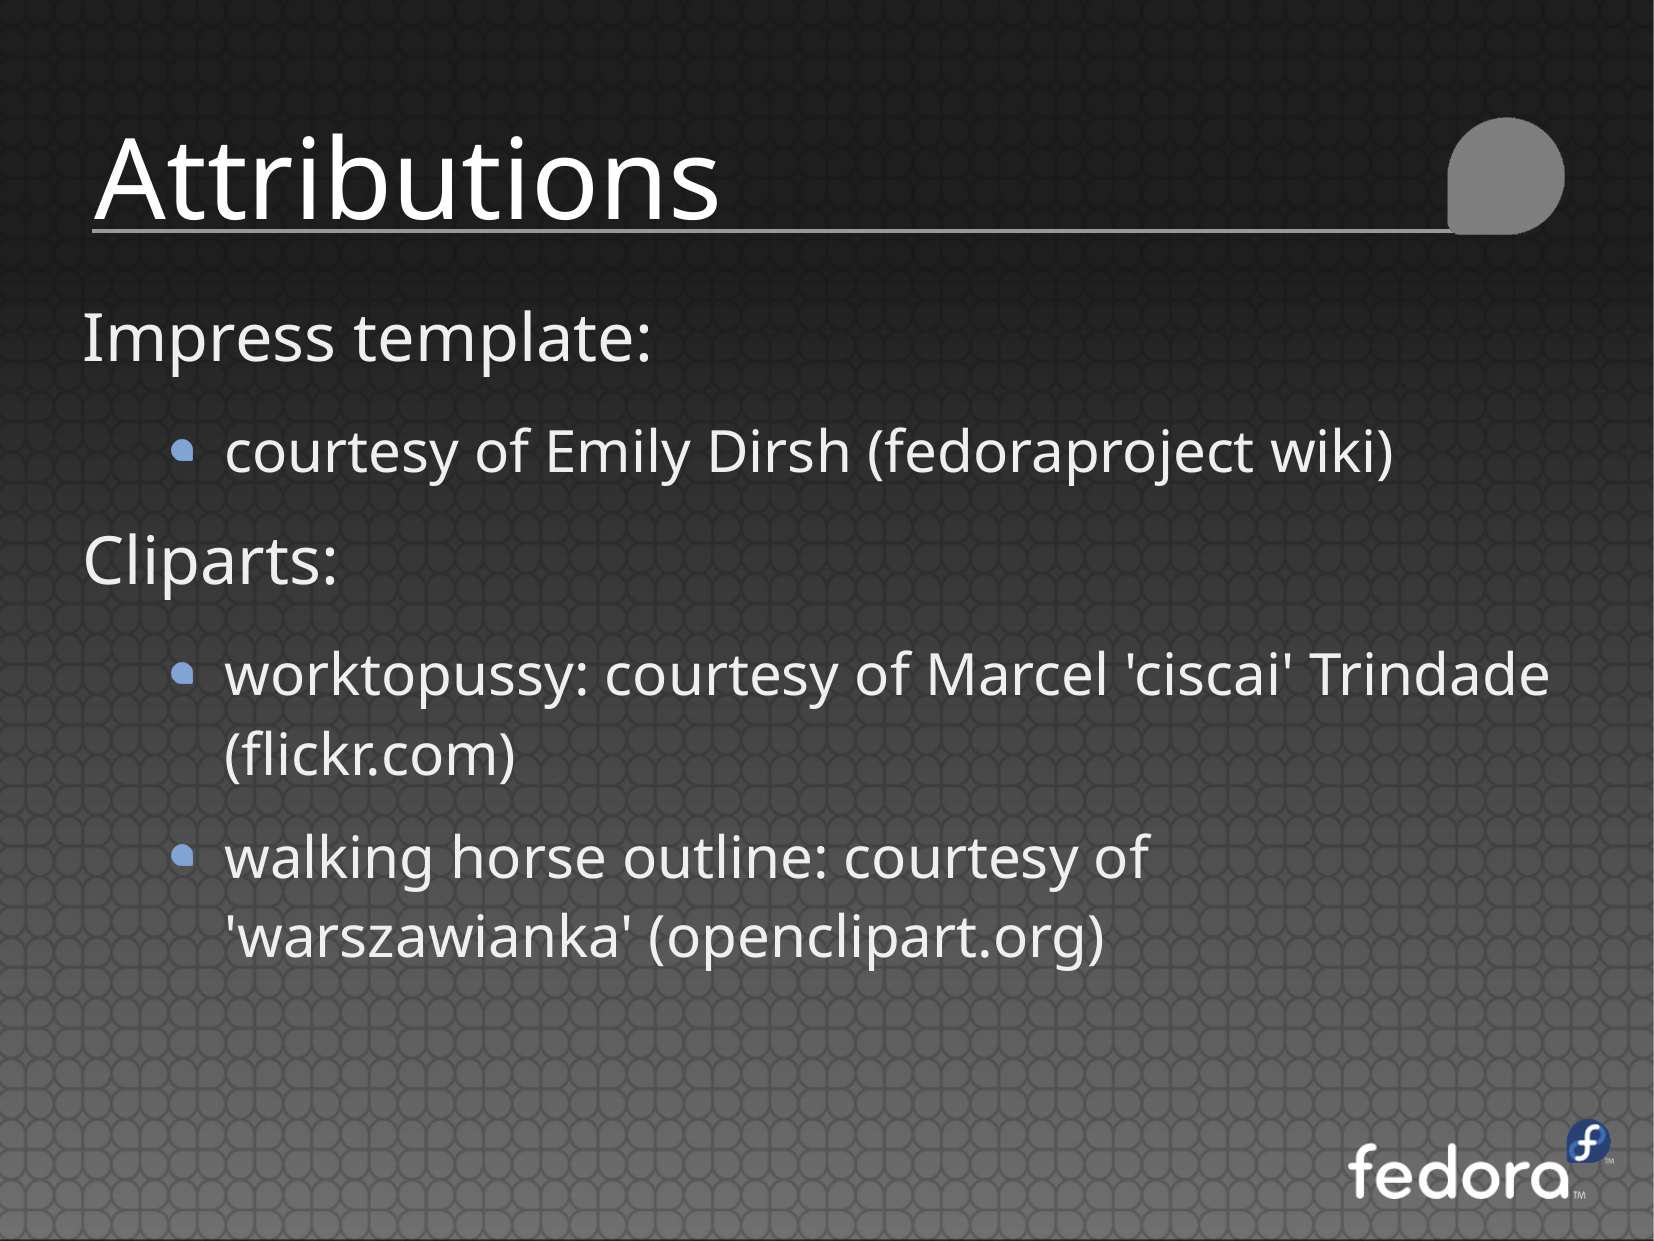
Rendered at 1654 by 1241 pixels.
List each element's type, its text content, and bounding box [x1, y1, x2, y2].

title Attributions [94, 100, 1426, 251]
list Impress template: courtesy of Emily Dirsh (fedoraproject wiki) Cliparts: worktopussy: courtesy of Marcel 'ciscai' Trindade (flickr.com) walking horse outline: courtesy of 'warszawianka' (openclipart.org) [82, 290, 1571, 891]
picture [0, 0, 1654, 1241]
